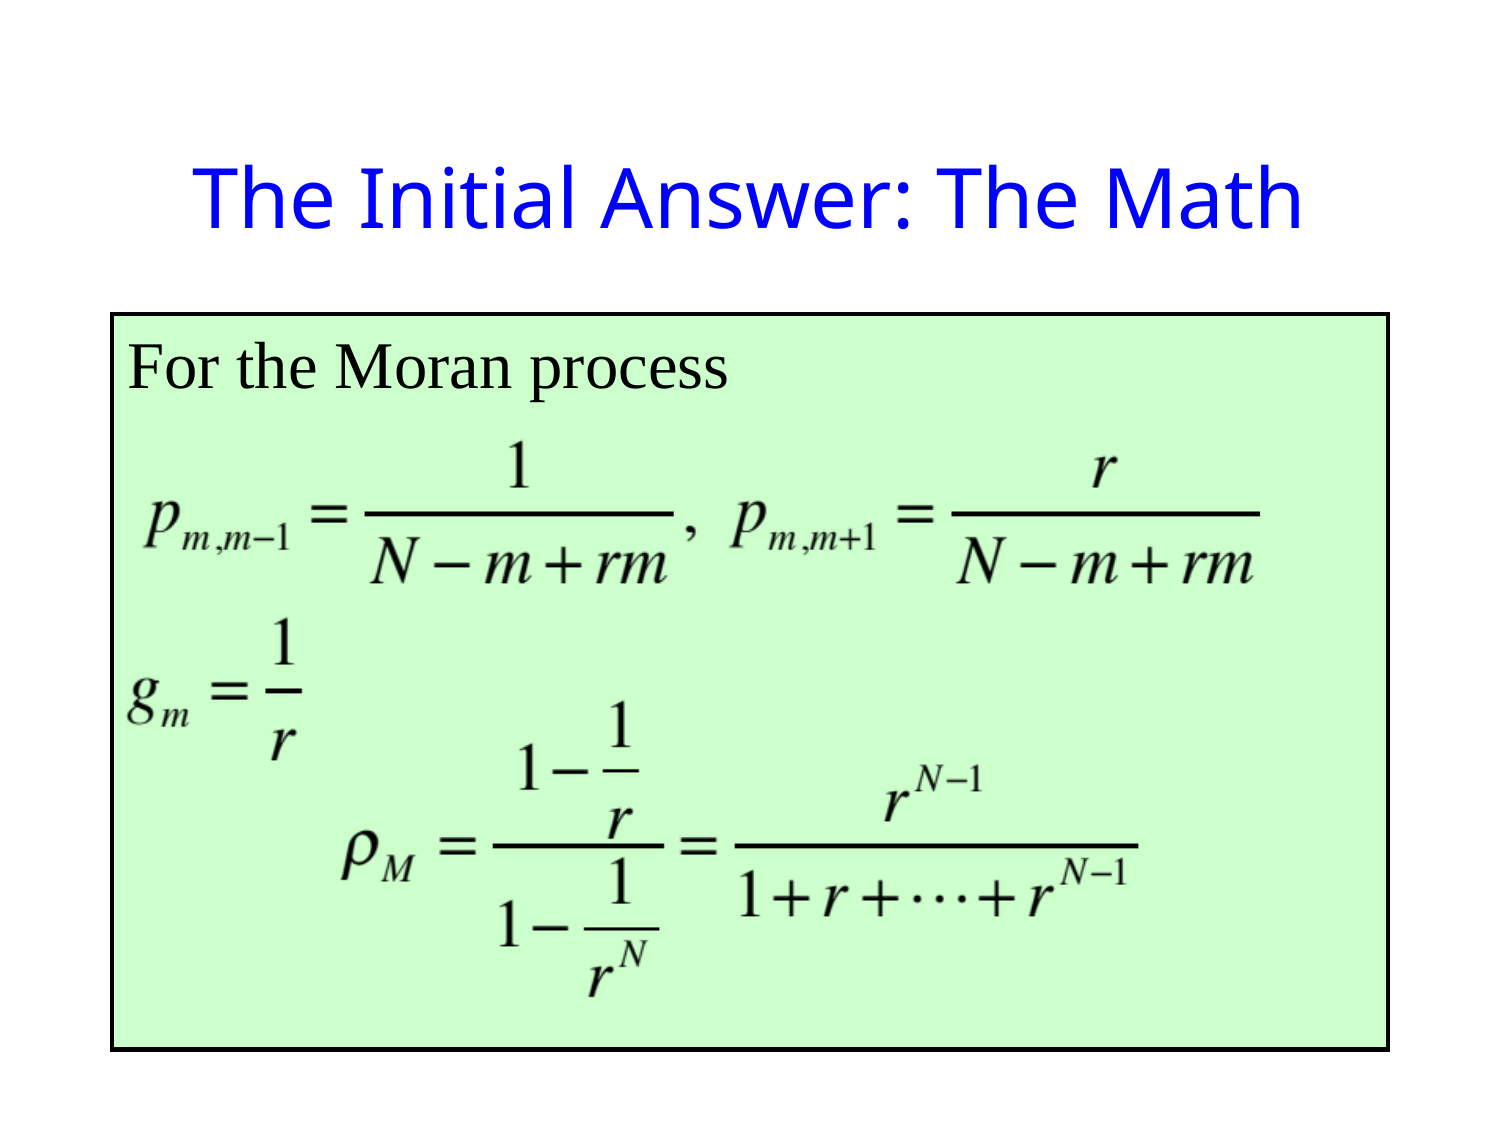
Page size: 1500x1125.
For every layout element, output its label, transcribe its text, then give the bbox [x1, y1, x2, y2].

chart [139, 432, 1261, 587]
chart [336, 692, 1139, 999]
title The Initial Answer: The Math [112, 101, 1388, 290]
chart [123, 609, 306, 764]
text_box For the Moran process [112, 314, 1388, 1050]
